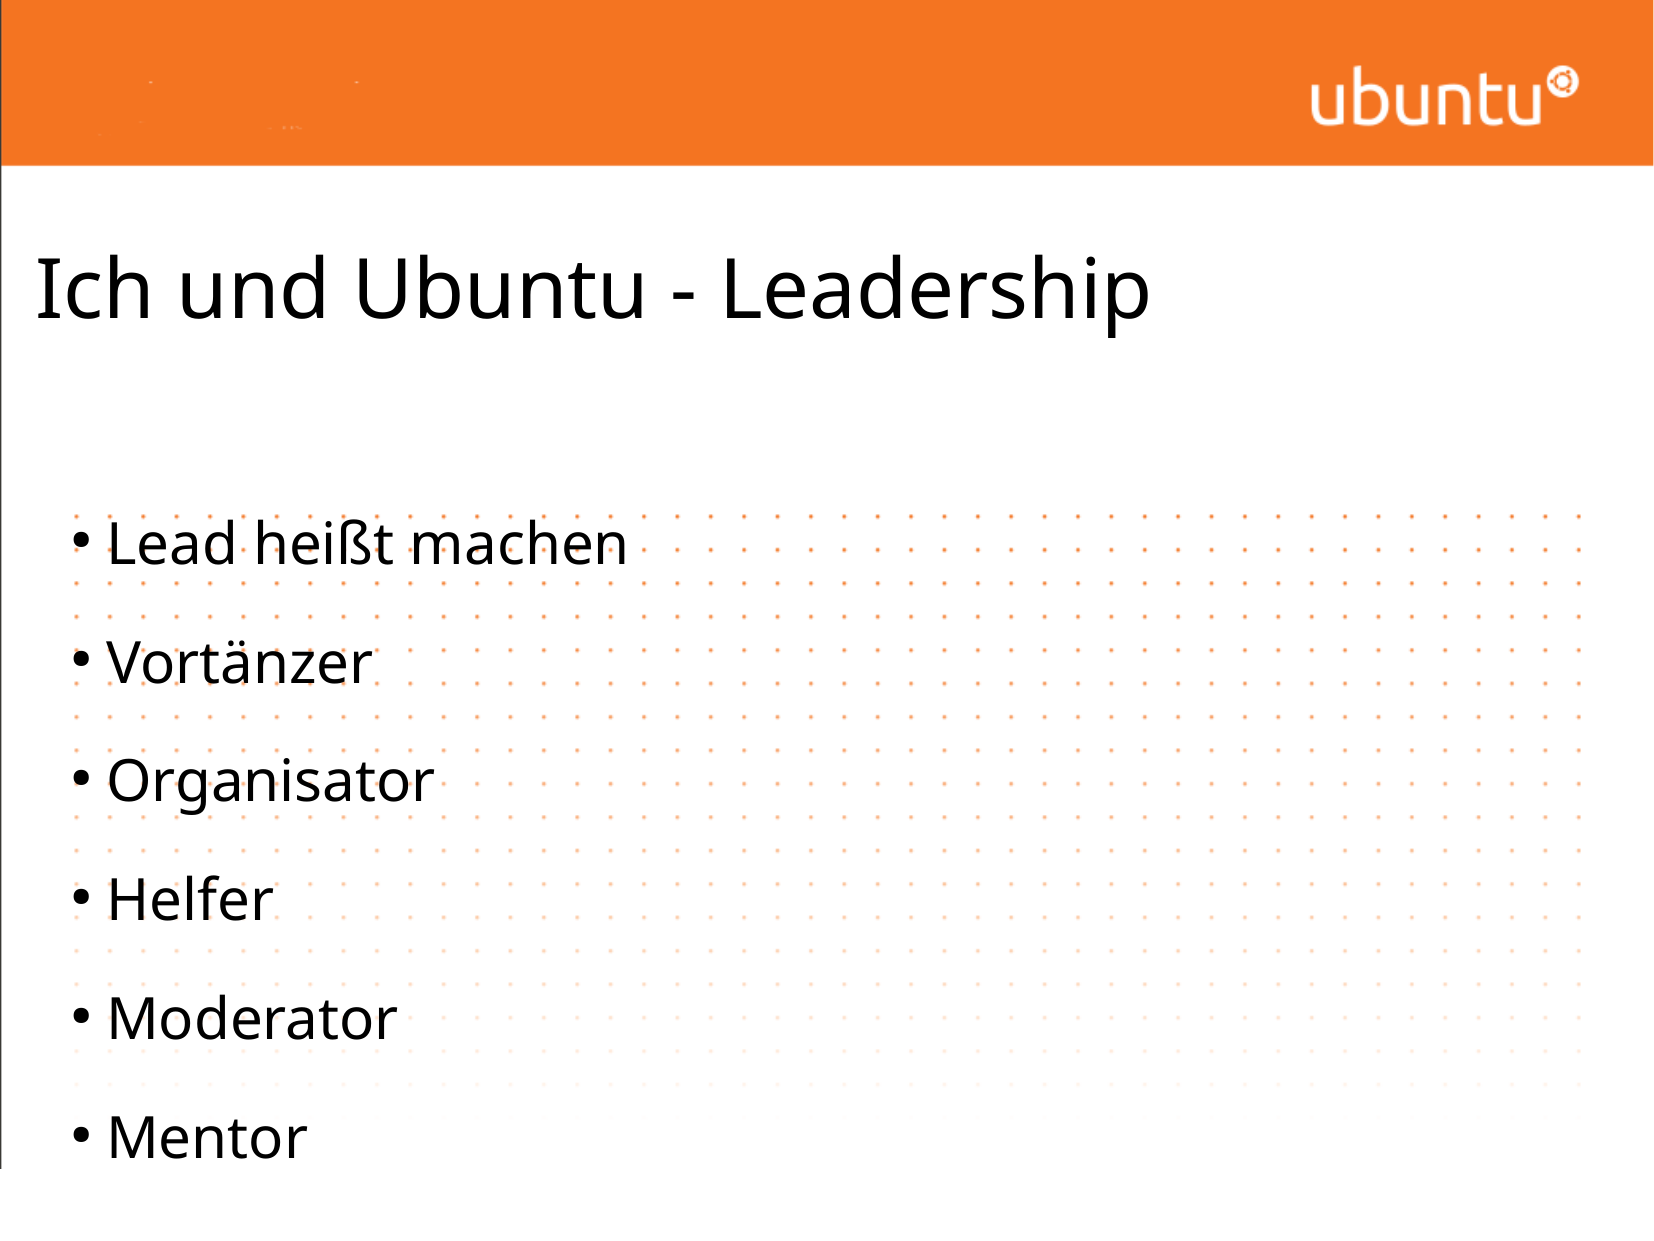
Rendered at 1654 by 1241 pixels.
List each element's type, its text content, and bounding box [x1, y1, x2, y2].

subtitle Ich und Ubuntu - Leadership Lead heißt machen Vortänzer Organisator Helfer Moderator Mentor [35, 153, 1619, 1241]
picture [0, 0, 1654, 1169]
